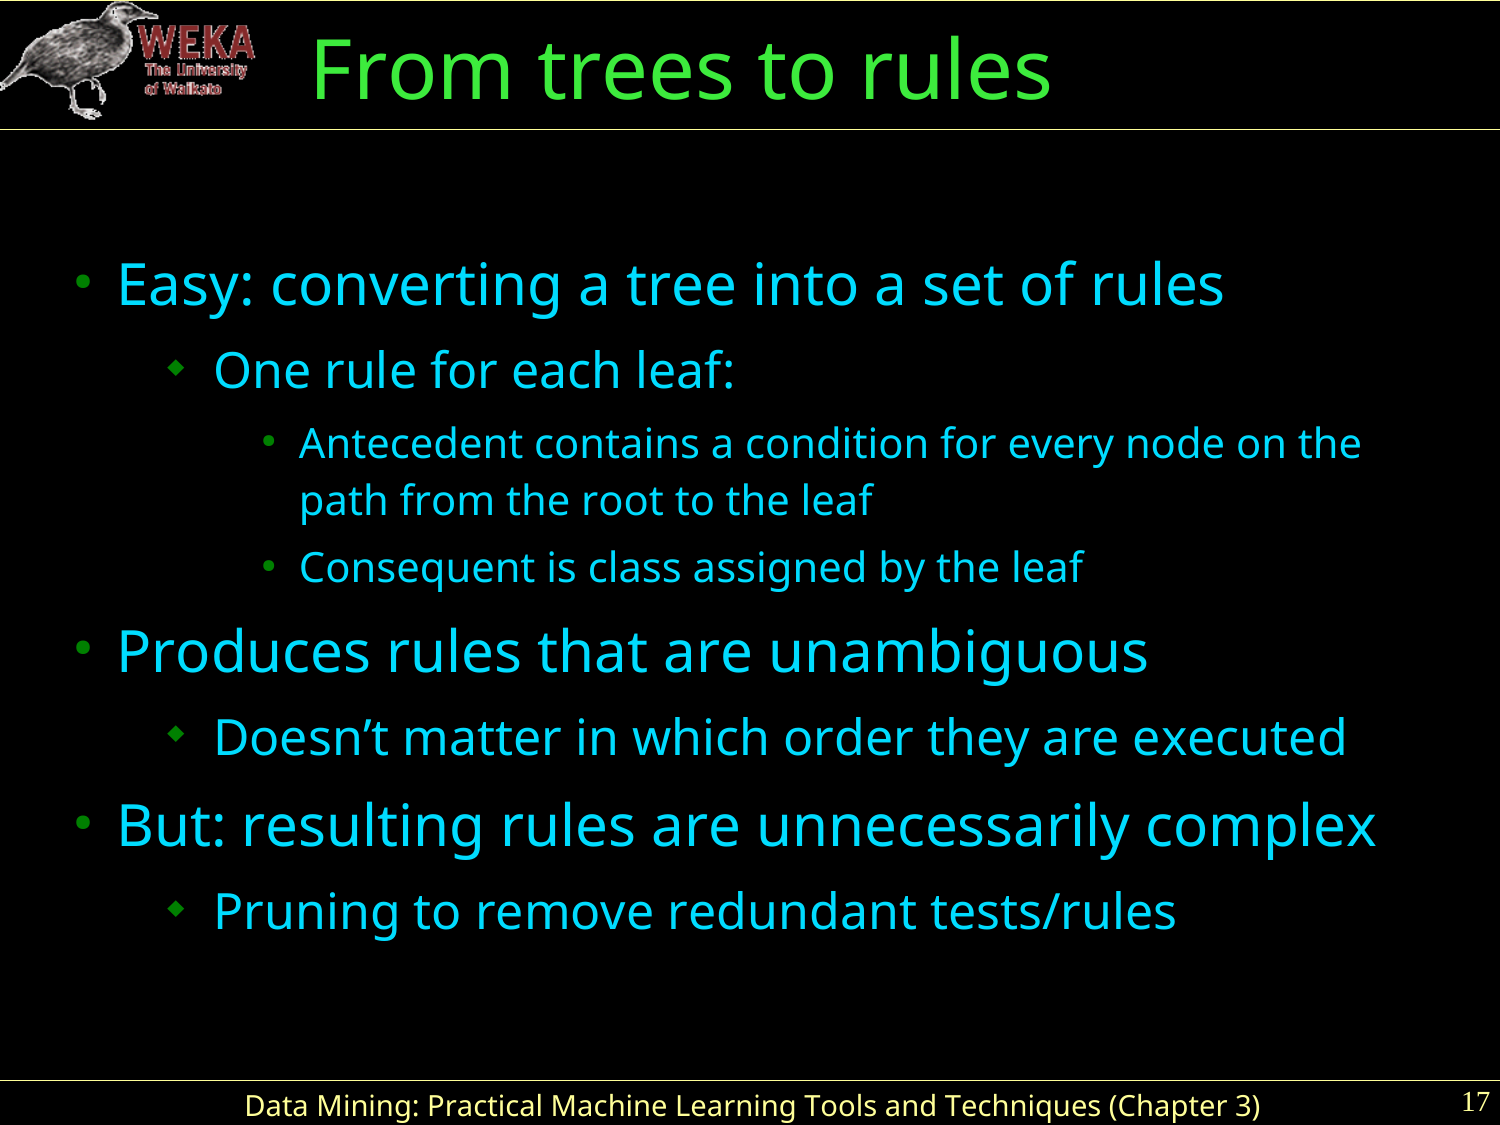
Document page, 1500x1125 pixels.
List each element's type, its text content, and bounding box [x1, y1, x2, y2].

text_box Easy: converting a tree into a set of rules One rule for each leaf: Antecedent contains a condition for every node on the path from the root to the leaf Consequent is class assigned by the leaf Produces rules that are unambiguous Doesn’t matter in which order they are executed But: resulting rules are unnecessarily complex Pruning to remove redundant tests/rules [59, 236, 1447, 912]
title From trees to rules [295, 0, 1500, 148]
picture [0, 1, 266, 129]
